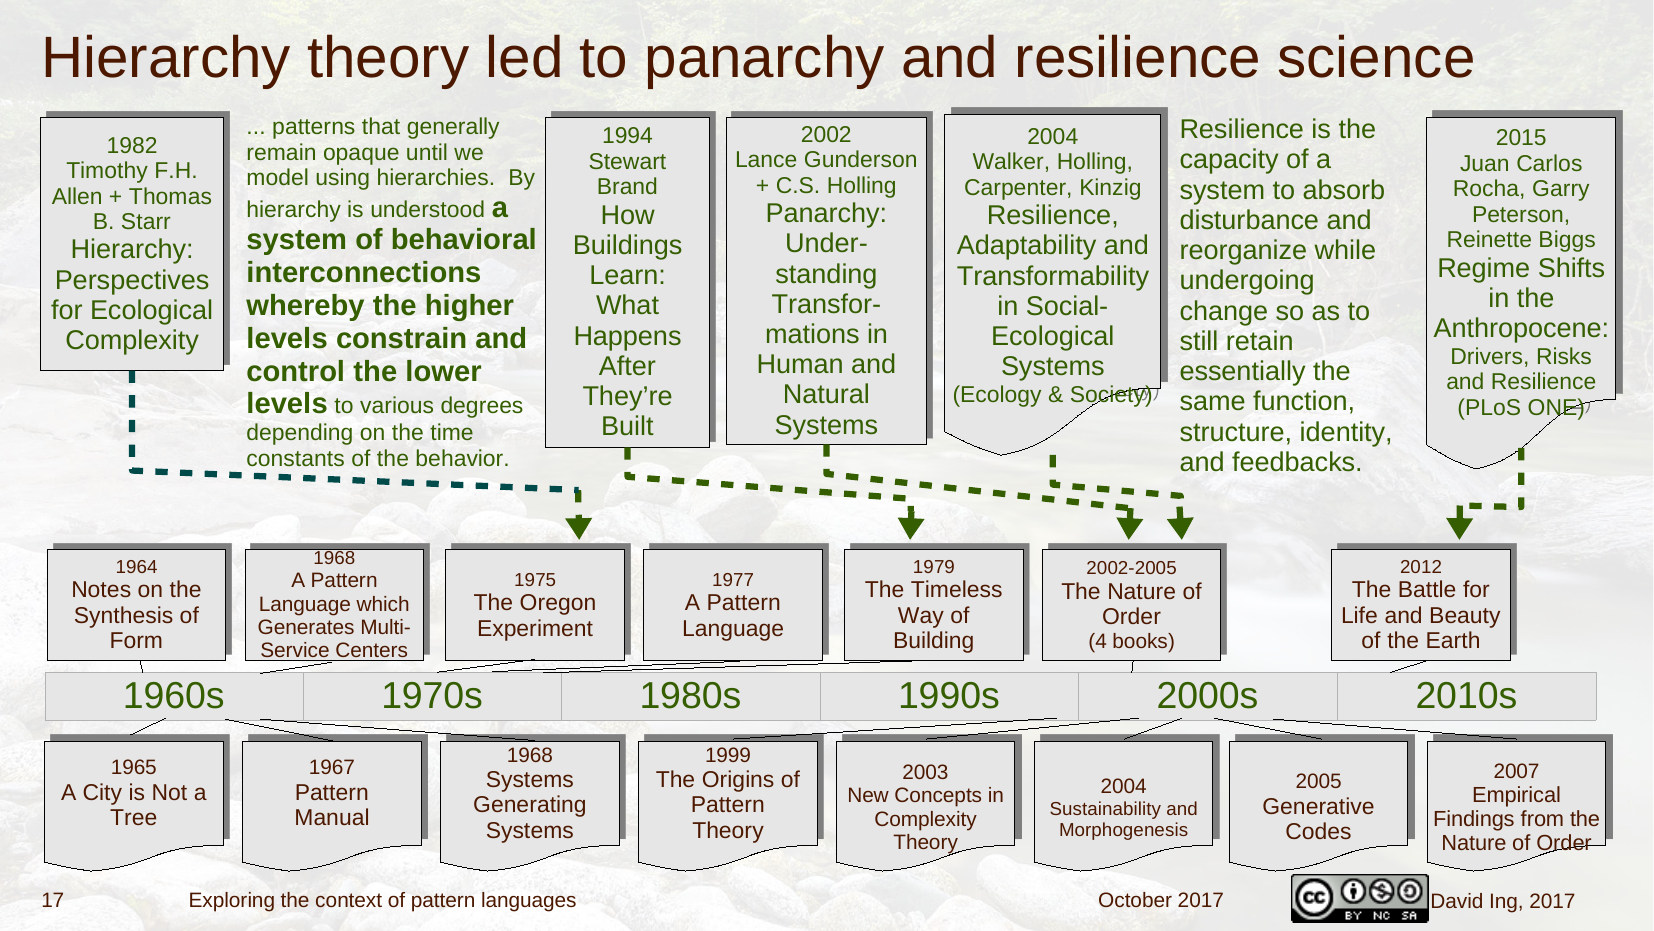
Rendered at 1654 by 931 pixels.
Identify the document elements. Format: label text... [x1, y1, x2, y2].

text_box 1968 A Pattern Language which Generates Multi-Service Centers [245, 549, 424, 661]
text_box 2004 Walker, Holling, Carpenter, Kinzig Resilience, Adaptability and Transformability in Social-Ecological Systems (Ecology & Society) [944, 114, 1161, 456]
table_header 1970s [304, 673, 561, 720]
table_header 2010s [1338, 673, 1596, 720]
text_box 1982 Timothy F.H. Allen + Thomas B. Starr Hierarchy: Perspectives for Ecological Complexity [40, 117, 224, 371]
text_box 1968 Systems Generating Systems [440, 741, 620, 872]
table_header 1980s [562, 673, 820, 720]
table_header 1990s [821, 673, 1078, 720]
table_header 2000s [1079, 673, 1337, 720]
text_box 1964 Notes on the Synthesis of Form [47, 549, 226, 661]
text_box 2003 New Concepts in Complexity Theory [836, 741, 1015, 872]
text_box Resilience is the capacity of a system to absorb disturbance and reorganize while undergoing change so as to still retain essentially the same function, structure, identity, and feedbacks. [1164, 106, 1423, 479]
text_box 1975 The Oregon Experiment [445, 549, 625, 661]
text_box 1965 A City is Not a Tree [44, 741, 224, 872]
text_box 1979 The Timeless Way of Building [844, 549, 1024, 661]
text_box 2015 Juan Carlos Rocha, Garry Peterson, Reinette Biggs Regime Shifts in the Anthropocene: Drivers, Risks and Resilience (PLoS ONE) [1426, 117, 1616, 469]
text_box 1994 Stewart Brand How Buildings Learn: What Happens After They’re Built [545, 117, 710, 448]
table_header 1960s [46, 673, 303, 720]
text_box 2007 Empirical Findings from the Nature of Order [1427, 741, 1606, 872]
picture [0, 0, 1654, 931]
text_box 1999 The Origins of Pattern Theory [638, 741, 818, 872]
text_box 2002 Lance Gunderson + C.S. Holling Panarchy: Under-standing Transfor-mations in Human and Natural Systems [726, 117, 927, 445]
text_box 1967 Pattern Manual [242, 741, 422, 872]
text_box 2002-2005 The Nature of Order (4 books) [1042, 549, 1221, 661]
text_box ... patterns that generally remain opaque until we model using hierarchies. By hierarchy is understood a system of behavioral interconnections whereby the higher levels constrain and control the lower levels to various degrees depending on the time constants of the behavior. [231, 106, 565, 476]
text_box 1977 A Pattern Language [643, 549, 823, 661]
text_box 2004 Sustainability and Morphogenesis [1034, 741, 1213, 872]
text_box 2012 The Battle for Life and Beauty of the Earth [1331, 549, 1511, 661]
title Hierarchy theory led to panarchy and resilience science [41, 30, 1613, 181]
text_box 2005 Generative Codes [1229, 741, 1408, 872]
